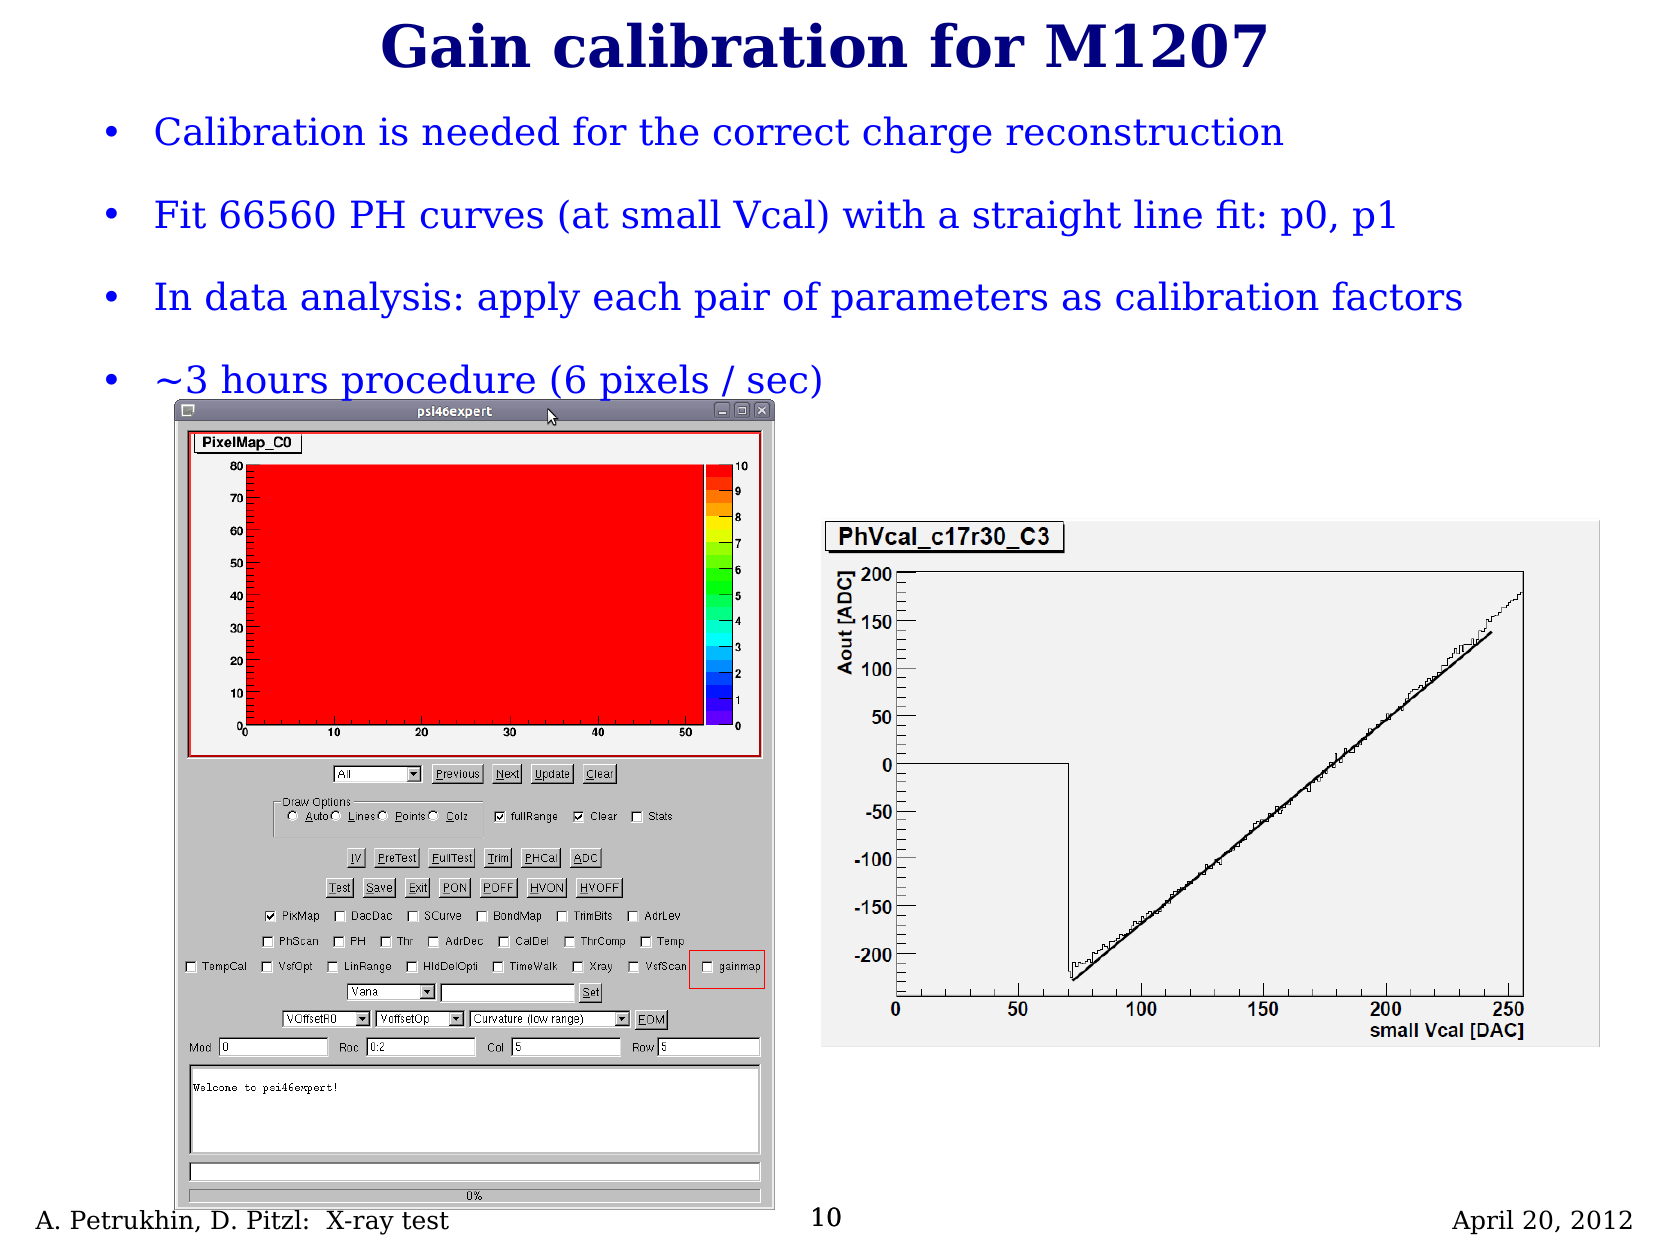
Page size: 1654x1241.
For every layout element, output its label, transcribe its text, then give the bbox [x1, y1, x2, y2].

picture [821, 517, 1600, 1047]
text_box <number> [756, 1197, 897, 1230]
picture [174, 905, 775, 1210]
list Calibration is needed for the correct charge reconstruction Fit 66560 PH curves (at small Vcal) with a straight line fit: p0, p1 In data analysis: apply each pair of parameters as calibration factors ~3 hours procedure (6 pixels / sec) [82, 101, 1571, 905]
text_box Gain calibration for M1207 [314, 7, 1337, 86]
